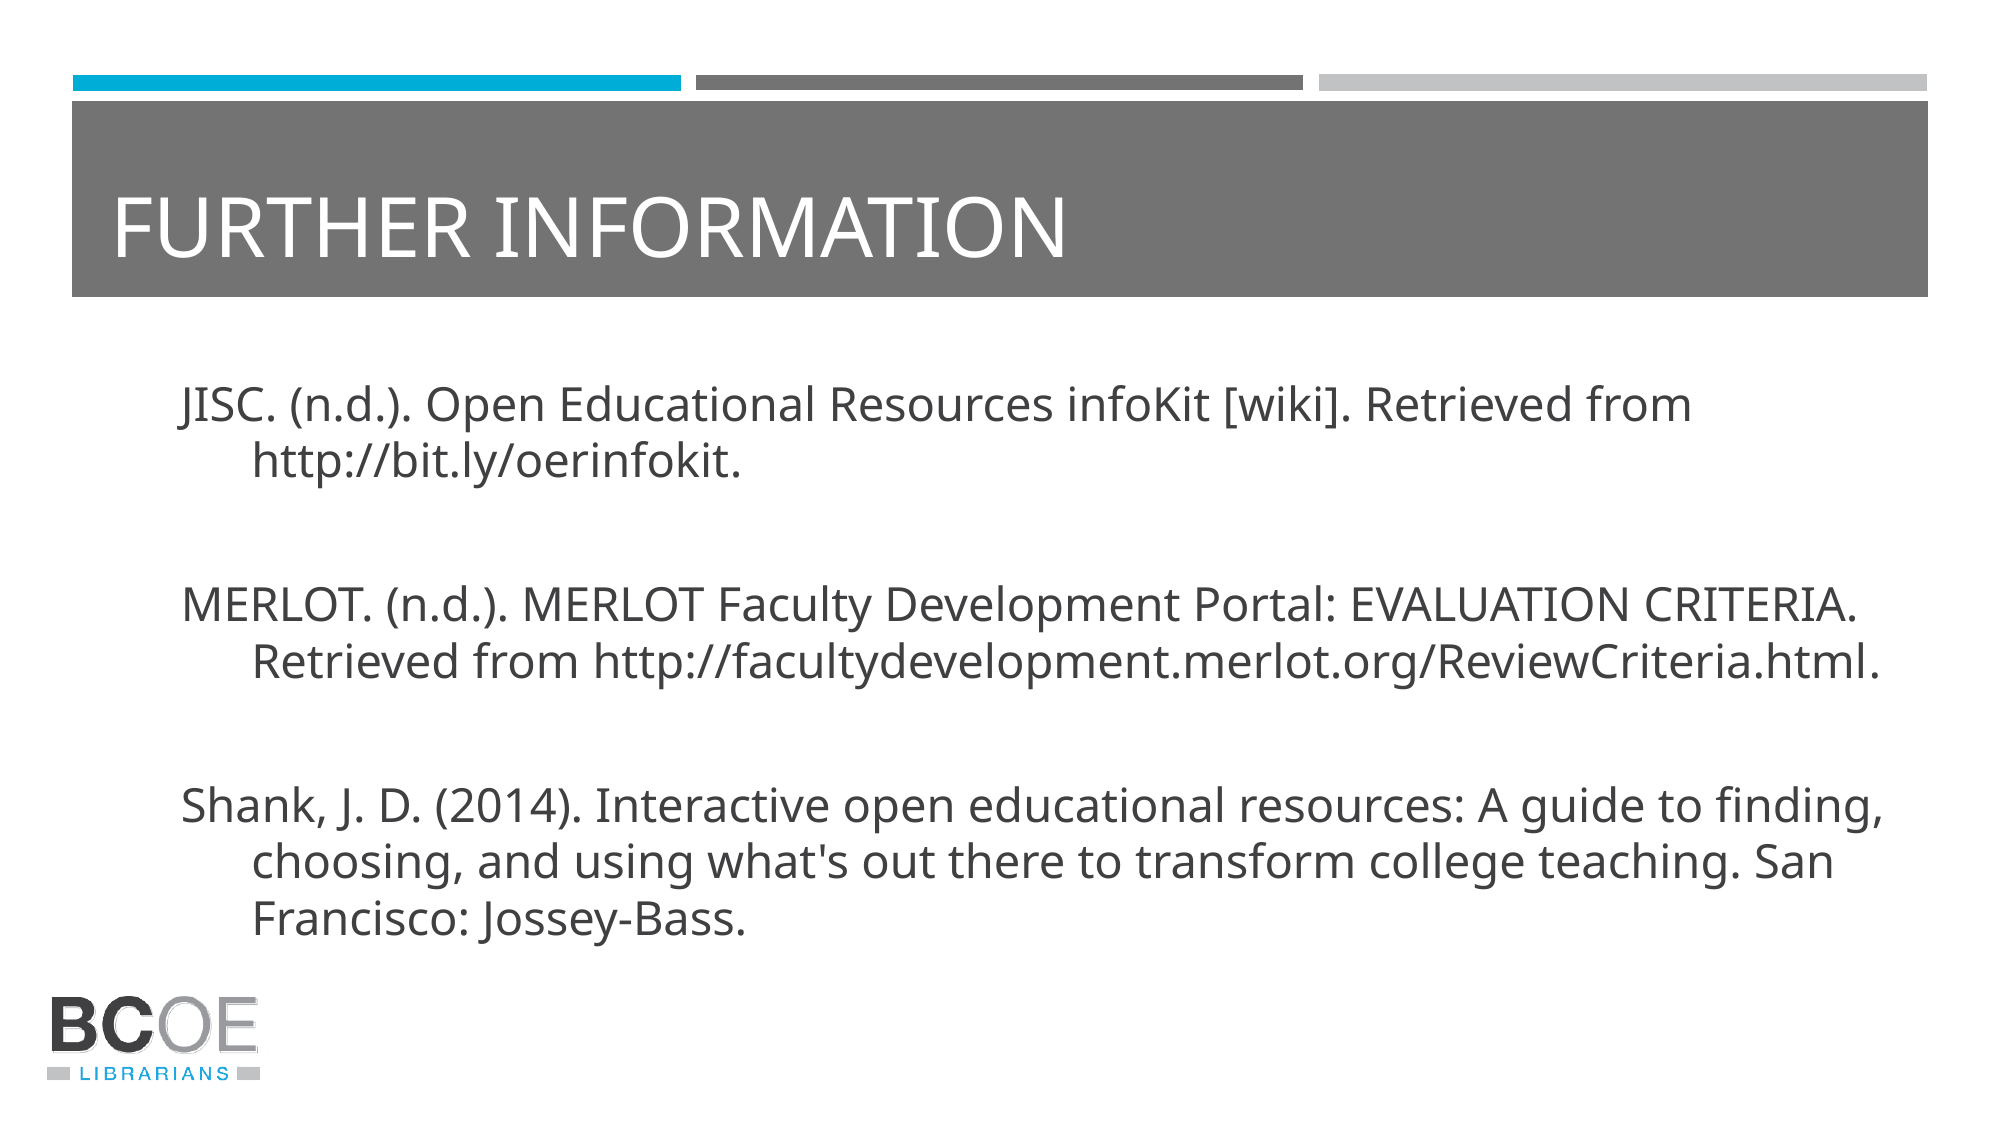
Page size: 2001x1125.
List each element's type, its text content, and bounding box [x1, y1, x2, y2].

text_box [72, 101, 1928, 297]
picture [40, 988, 268, 1087]
list JISC. (n.d.). Open Educational Resources infoKit [wiki]. Retrieved from http://bit.ly/oerinfokit. MERLOT. (n.d.). MERLOT Faculty Development Portal: EVALUATION CRITERIA. Retrieved from http://facultydevelopment.merlot.org/ReviewCriteria.html. Shank, J. D. (2014). Interactive open educational resources: A guide to finding, choosing, and using what's out there to transform college teaching. San Francisco: Jossey-Bass. [95, 357, 1905, 962]
title Further Information [95, 115, 1905, 282]
